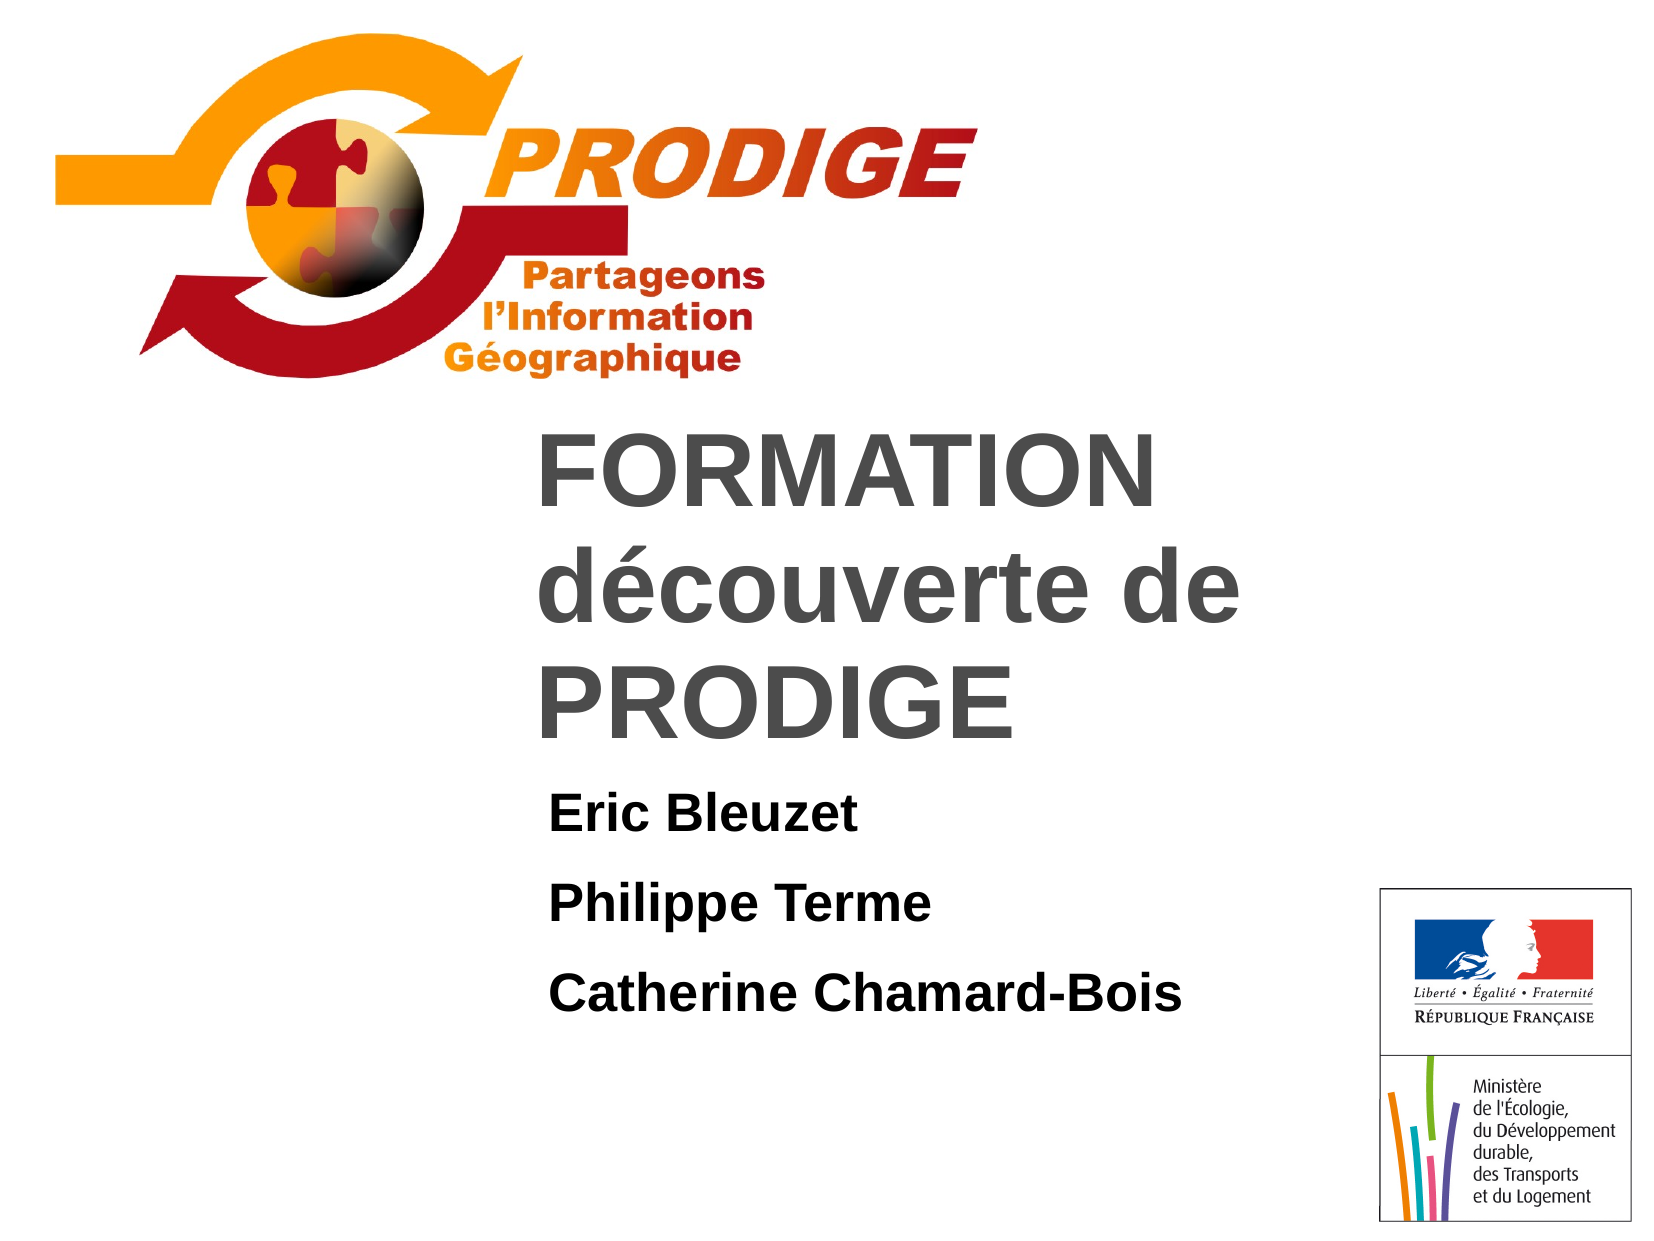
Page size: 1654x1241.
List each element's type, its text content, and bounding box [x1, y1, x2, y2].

picture [1379, 888, 1632, 1222]
picture [55, 33, 978, 379]
subtitle Eric Bleuzet Philippe Terme Catherine Chamard-Bois [548, 782, 1336, 1024]
title FORMATION découverte de PRODIGE [535, 411, 1480, 761]
